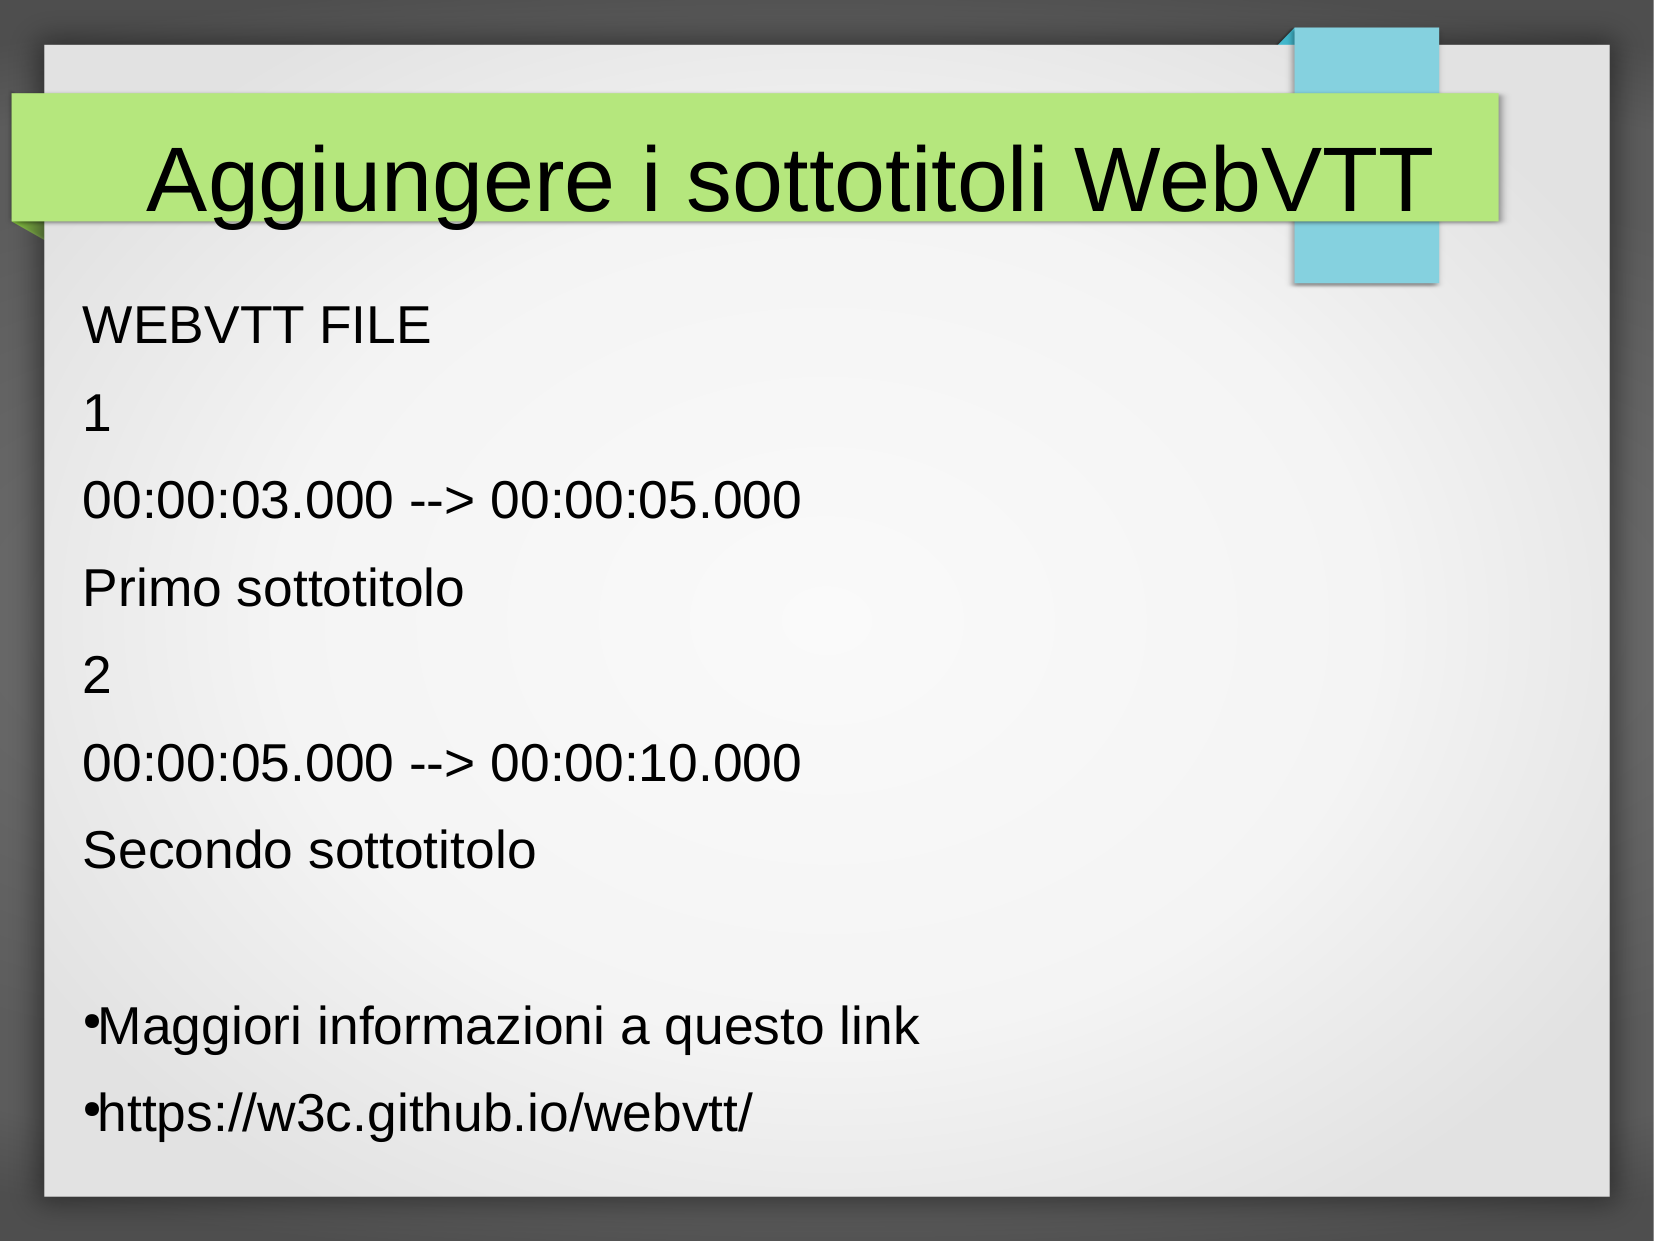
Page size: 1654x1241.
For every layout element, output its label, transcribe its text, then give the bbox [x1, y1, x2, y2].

title Aggiungere i sottotitoli WebVTT [47, 70, 1536, 278]
picture [0, 0, 1654, 1241]
list WEBVTT FILE 1 00:00:03.000 --> 00:00:05.000 Primo sottotitolo 2 00:00:05.000 --> 00:00:10.000 Secondo sottotitolo Maggiori informazioni a questo link https://w3c.github.io/webvtt/ [82, 290, 1571, 1146]
